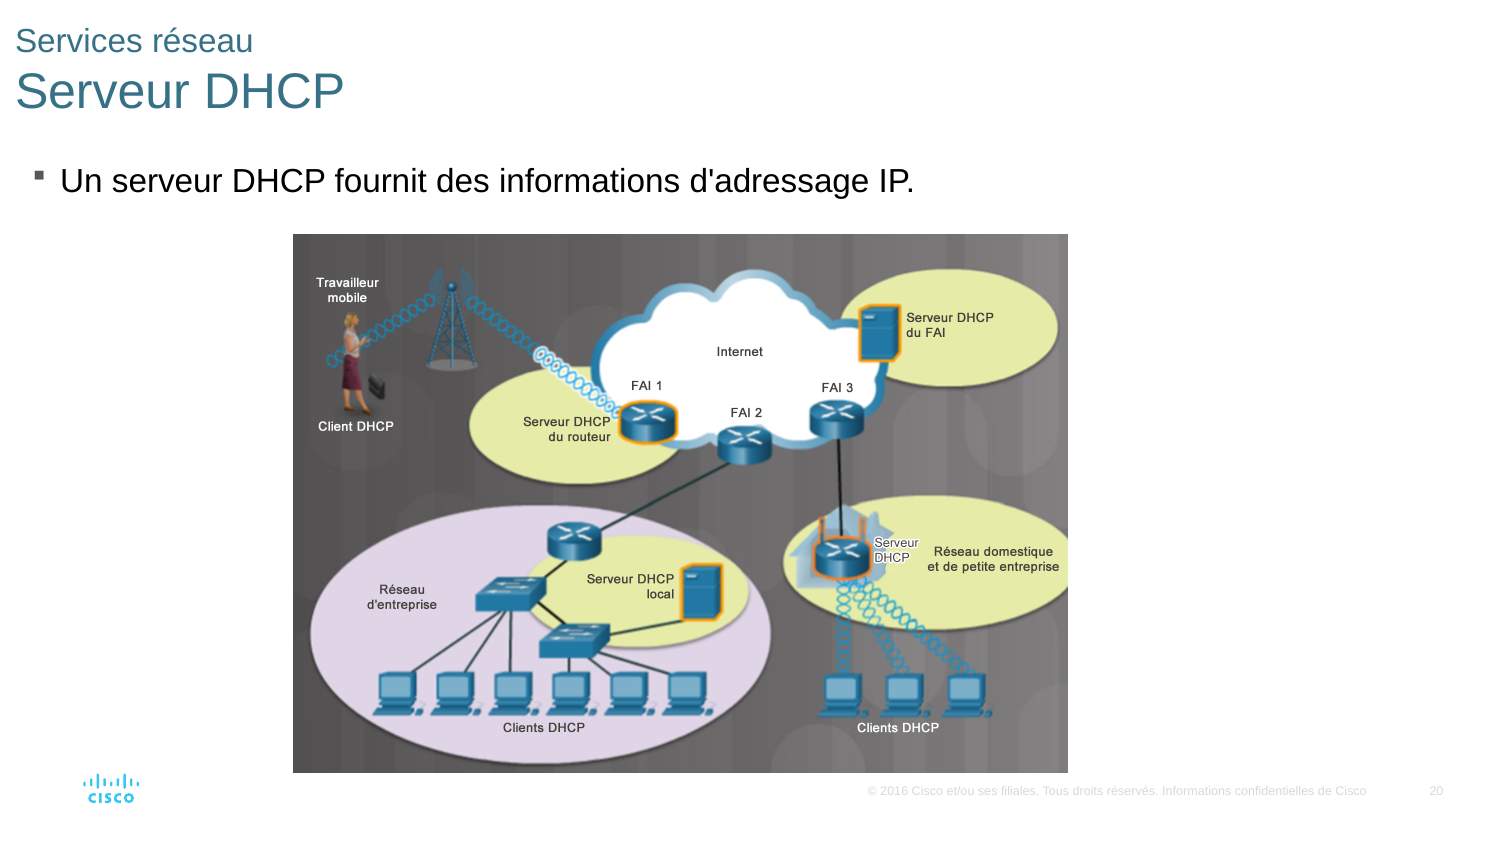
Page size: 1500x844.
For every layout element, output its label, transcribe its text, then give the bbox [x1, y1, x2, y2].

title Services réseau Serveur DHCP [0, 6, 1500, 131]
list Un serveur DHCP fournit des informations d'adressage IP. [17, 151, 1279, 215]
picture [293, 234, 1068, 773]
